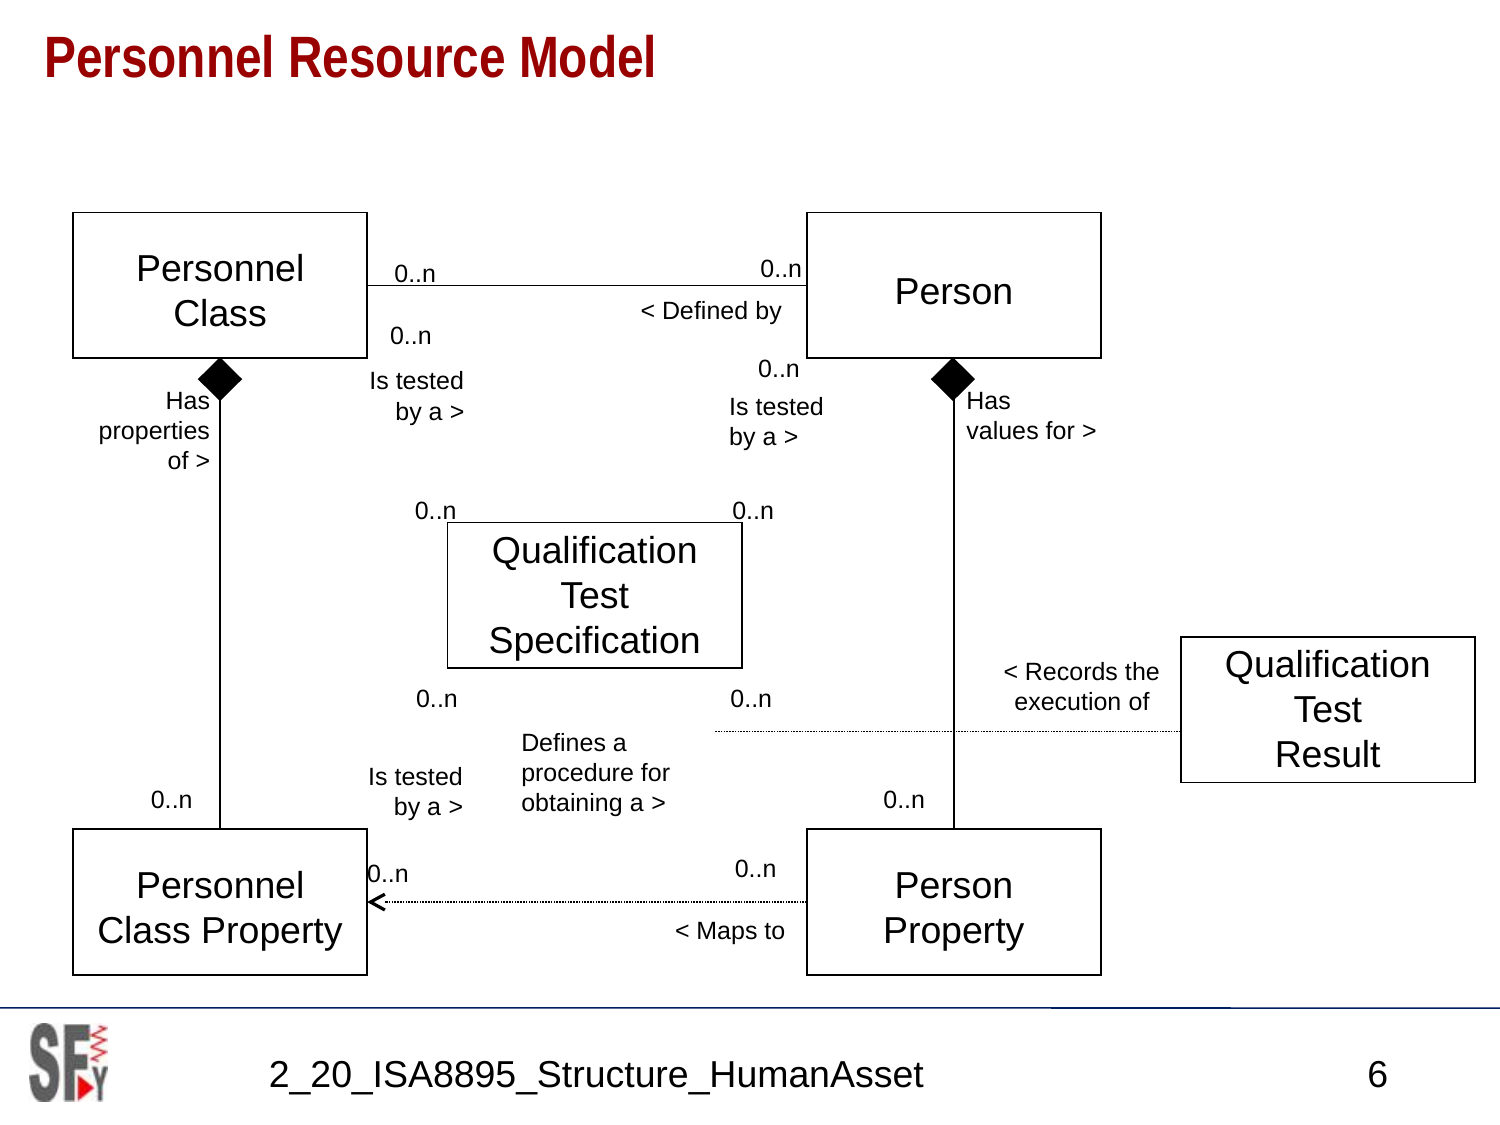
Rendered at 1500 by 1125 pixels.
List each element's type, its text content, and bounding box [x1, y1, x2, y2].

text_box 0..n [379, 242, 452, 295]
footer 2_20_ISA8895_Structure_HumanAsset [253, 1034, 1336, 1103]
text_box Defines a procedure for obtaining a > [506, 711, 686, 825]
text_box 0..n [135, 768, 208, 821]
text_box 0..n [400, 667, 474, 720]
text_box < Records the execution of [988, 640, 1176, 723]
text_box [931, 359, 974, 400]
text_box 0..n [370, 866, 378, 880]
text_box Has values for > [955, 369, 1112, 452]
text_box Person [806, 212, 1101, 359]
text_box 0..n [745, 237, 806, 285]
text_box 0..n [368, 842, 425, 895]
text_box Has properties of > [83, 369, 226, 482]
text_box 0..n [719, 837, 792, 891]
text_box Person Property [806, 829, 1101, 975]
text_box Personnel Class [72, 212, 368, 359]
text_box Is tested by a > [352, 745, 478, 828]
text_box 0..n [399, 479, 472, 533]
text_box < Maps to [660, 899, 801, 953]
text_box 0..n [715, 667, 788, 720]
text_box [209, 359, 242, 395]
text_box 0..n [743, 337, 816, 390]
text_box 0..n [717, 479, 790, 533]
text_box Qualification Test Specification [447, 522, 742, 669]
picture [29, 1023, 108, 1102]
text_box Qualification Test Result [1180, 636, 1475, 783]
text_box 0..n [868, 768, 941, 821]
title Personnel Resource Model [29, 12, 1471, 138]
text_box Is tested by a > [714, 375, 840, 459]
slide_number <numéro> [1352, 1034, 1490, 1103]
text_box Is tested by a > [354, 350, 480, 433]
text_box 0..n [374, 304, 447, 358]
text_box < Defined by [618, 279, 798, 333]
text_box Personnel Class Property [72, 829, 368, 975]
